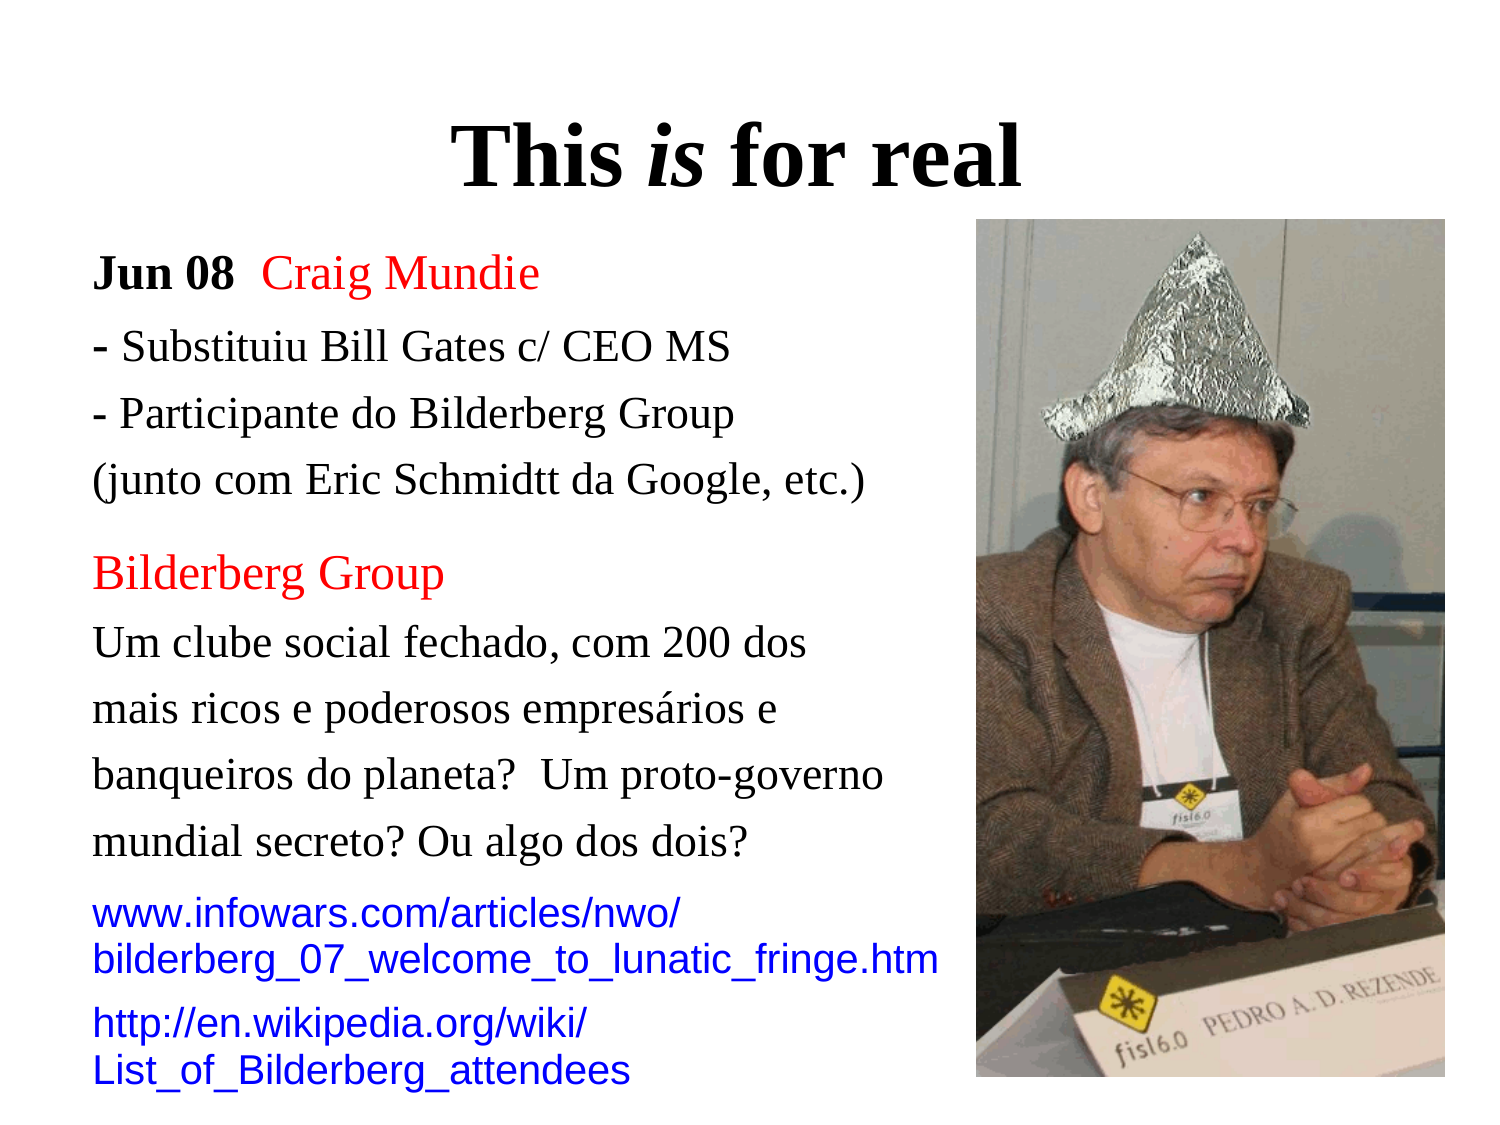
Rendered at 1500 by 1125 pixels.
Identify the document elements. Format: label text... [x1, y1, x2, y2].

picture [976, 219, 1445, 1077]
text_box Jun 08 Craig Mundie - Substituiu Bill Gates c/ CEO MS - Participante do Bilderberg Group (junto com Eric Schmidtt da Google, etc.) Bilderberg Group Um clube social fechado, com 200 dos mais ricos e poderosos empresários e banqueiros do planeta? Um proto-governo mundial secreto? Ou algo dos dois? www.infowars.com/articles/nwo/ bilderberg_07_welcome_to_lunatic_fringe.htm http://en.wikipedia.org/wiki/ List_of_Bilderberg_attendees [77, 220, 1421, 1101]
title “This is for real” [99, 62, 1375, 250]
